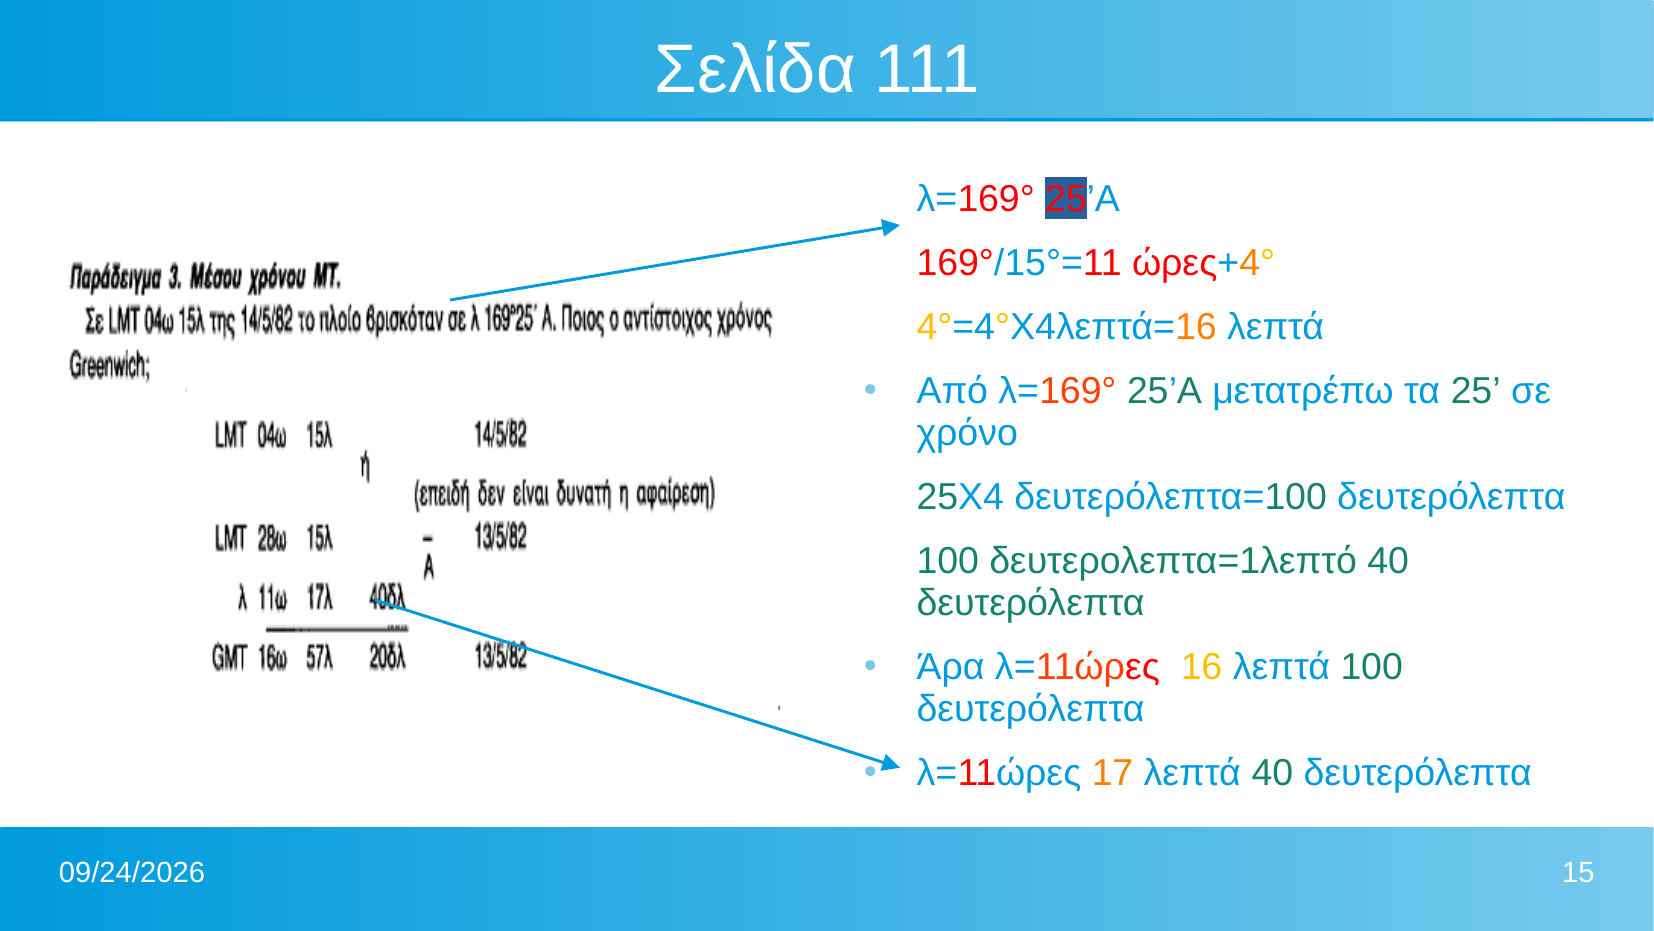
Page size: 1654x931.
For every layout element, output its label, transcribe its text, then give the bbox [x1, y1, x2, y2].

picture [58, 228, 809, 717]
list λ=169° 25’Α 169°/15°=11 ώρες+4° 4°=4°Χ4λεπτά=16 λεπτά Από λ=169° 25’Α μετατρέπω τα 25’ σε χρόνο 25Χ4 δευτερόλεπτα=100 δευτερόλεπτα 100 δευτερολεπτα=1λεπτό 40 δευτερόλεπτα Άρα λ=11ώρες 16 λεπτά 100 δευτερόλεπτα λ=11ώρες 17 λεπτά 40 δευτερόλεπτα [845, 177, 1596, 768]
title Σελίδα 111 [59, 29, 1595, 108]
